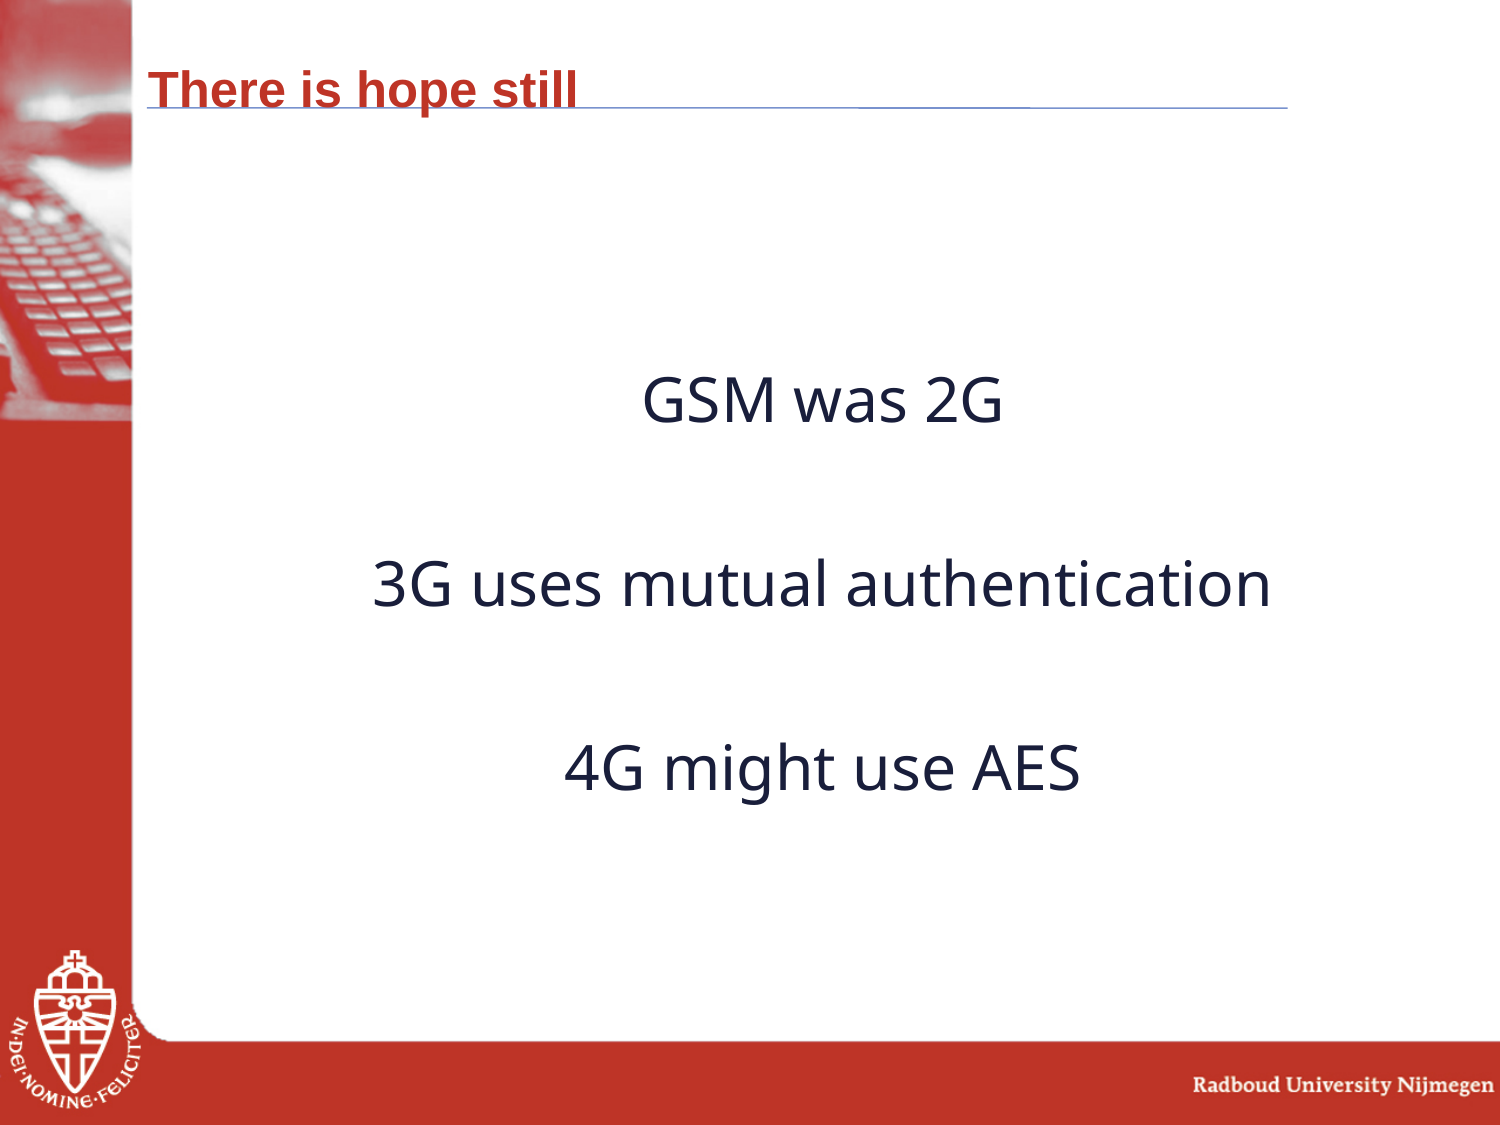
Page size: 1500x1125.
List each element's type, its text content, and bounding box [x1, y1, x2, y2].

list GSM was 2G 3G uses mutual authentication 4G might use AES [150, 262, 1500, 1051]
title There is hope still [147, 0, 1491, 122]
picture [0, 0, 1500, 1125]
